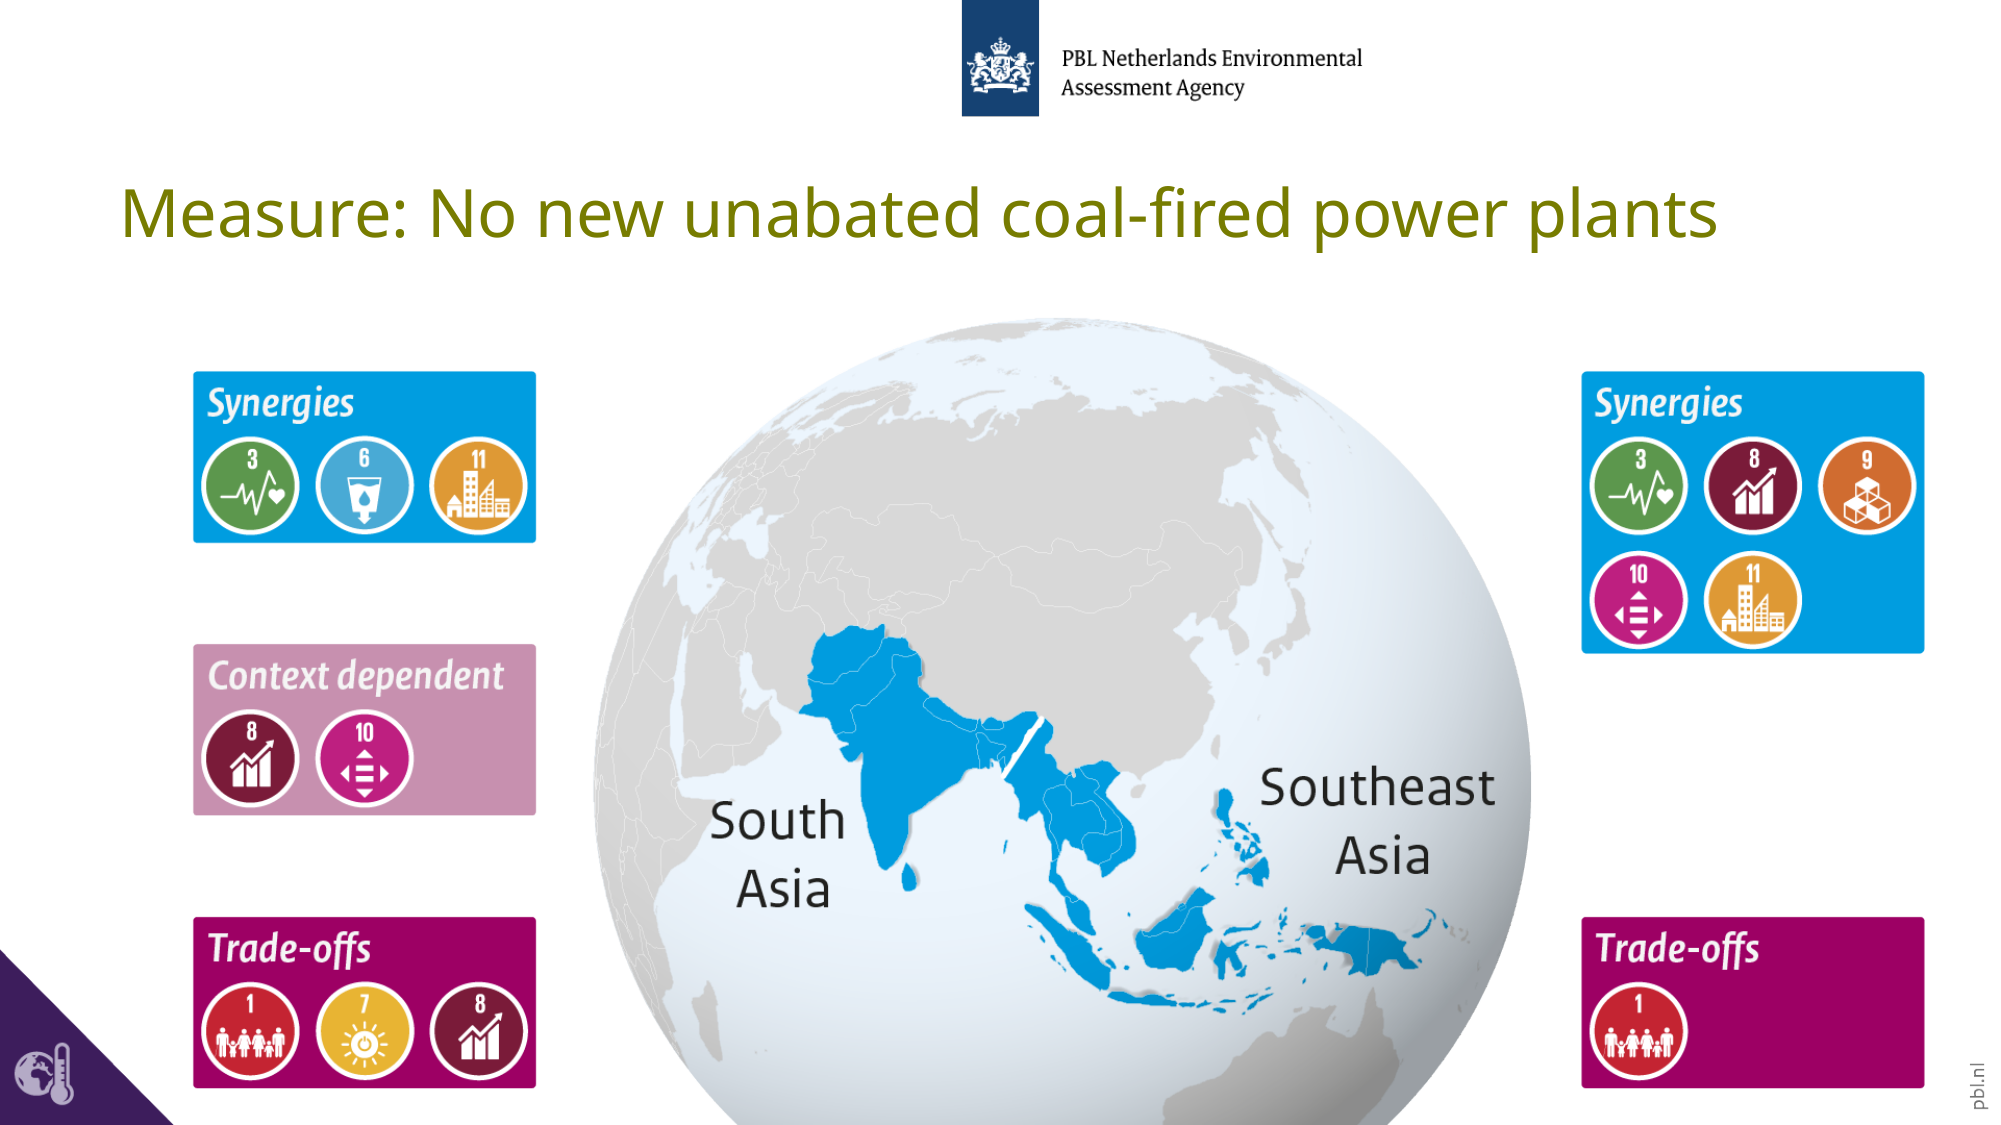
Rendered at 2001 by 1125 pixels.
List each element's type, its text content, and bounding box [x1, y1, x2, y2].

title Measure: No new unabated coal-fired power plants [104, 172, 1897, 329]
picture [0, 0, 2000, 1125]
